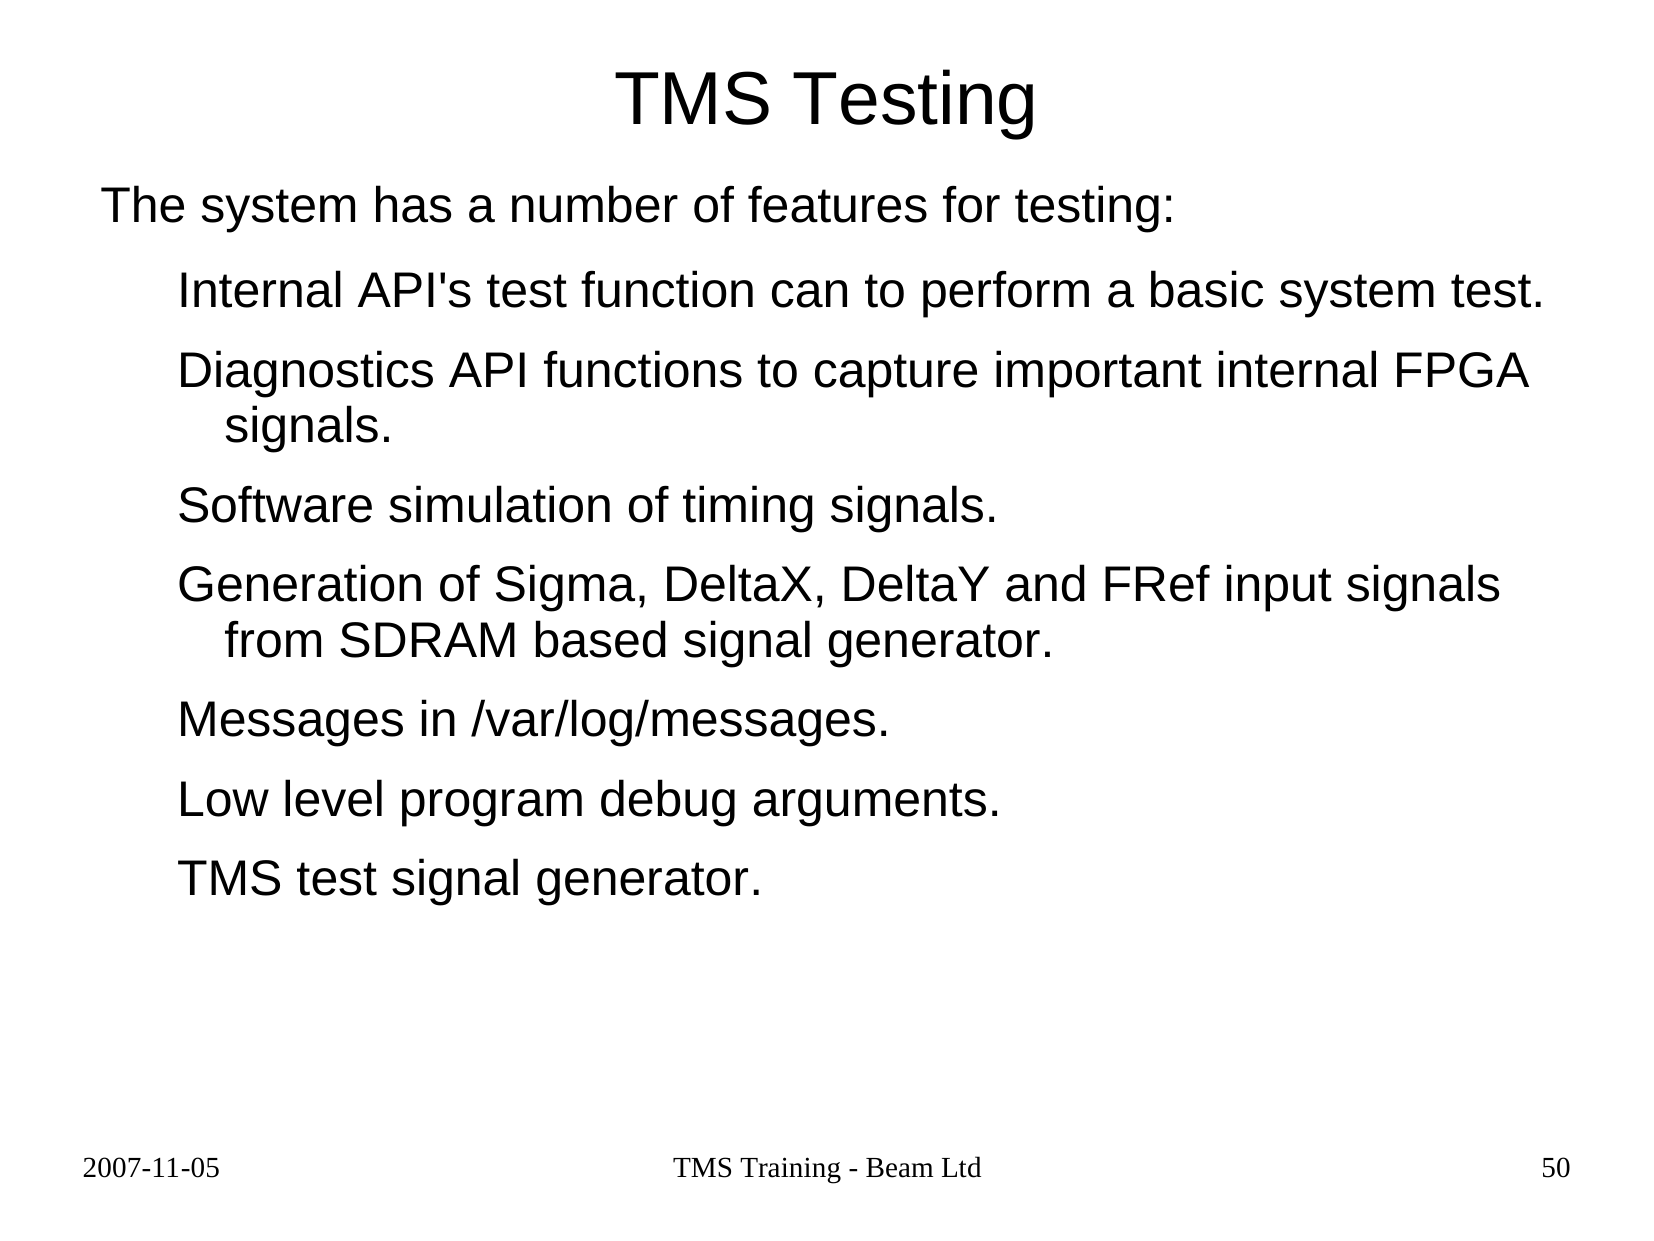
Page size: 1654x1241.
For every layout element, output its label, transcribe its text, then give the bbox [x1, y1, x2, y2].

title TMS Testing [82, 49, 1571, 148]
list The system has a number of features for testing: Internal API's test function can to perform a basic system test. Diagnostics API functions to capture important internal FPGA signals. Software simulation of timing signals. Generation of Sigma, DeltaX, DeltaY and FRef input signals from SDRAM based signal generator. Messages in /var/log/messages. Low level program debug arguments. TMS test signal generator. [82, 177, 1571, 1108]
